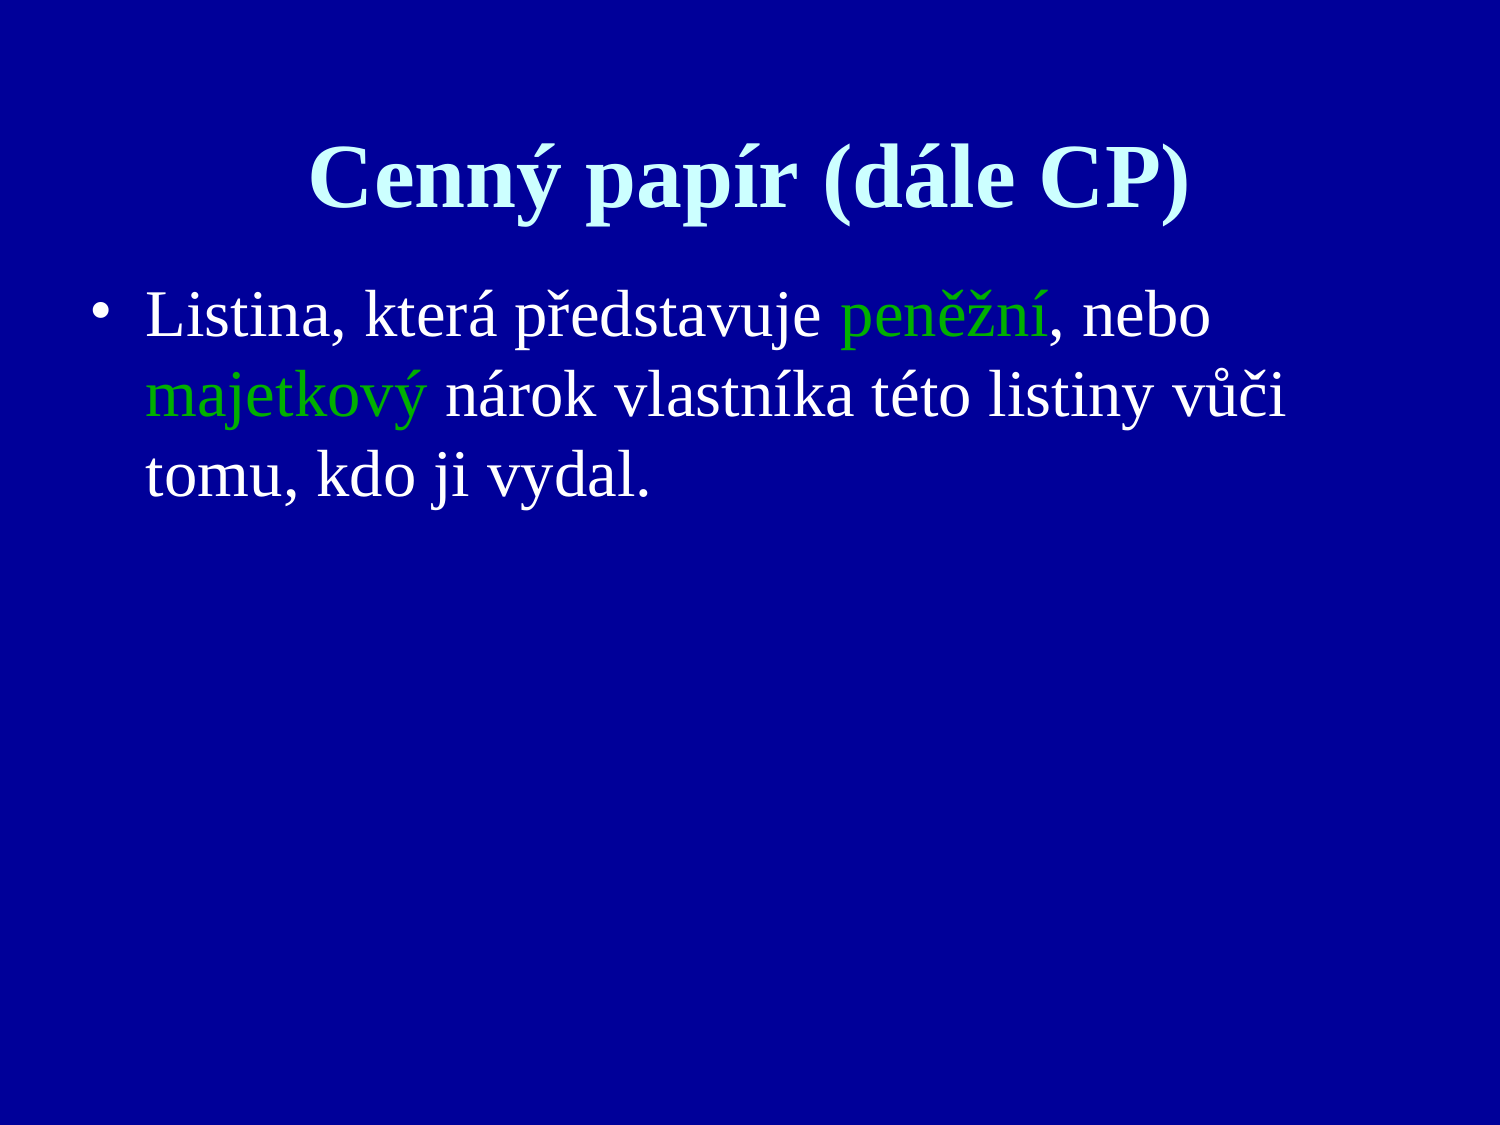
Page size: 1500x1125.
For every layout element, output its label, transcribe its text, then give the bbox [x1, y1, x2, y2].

title Cenný papír (dále CP) [74, 45, 1426, 234]
list Listina, která představuje peněžní, nebo majetkový nárok vlastníka této listiny vůči tomu, kdo ji vydal. [74, 262, 1426, 979]
